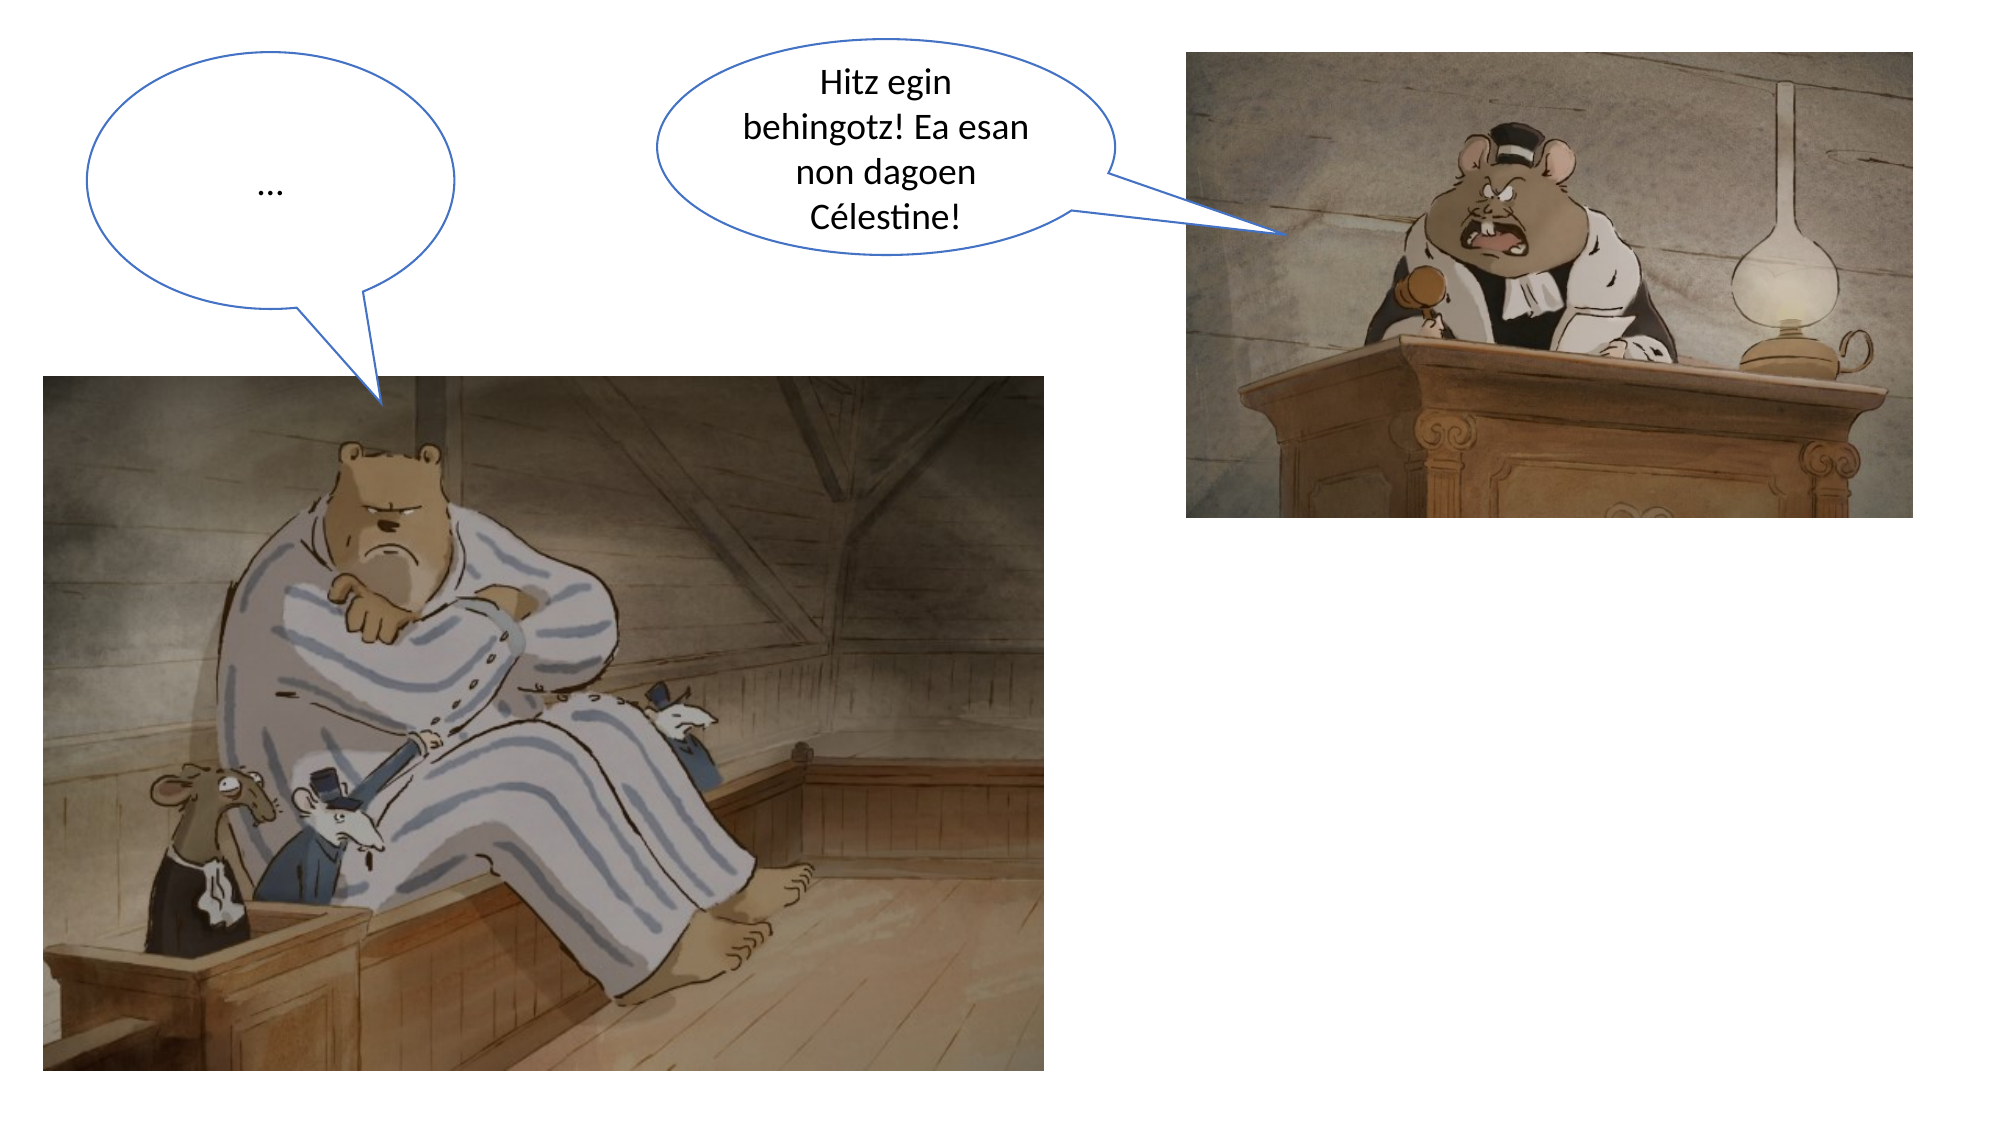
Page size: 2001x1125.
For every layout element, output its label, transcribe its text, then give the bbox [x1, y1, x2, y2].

picture [43, 376, 1044, 1071]
text_box … [86, 52, 455, 404]
picture [1186, 52, 1913, 518]
text_box Hitz egin behingotz! Ea esan non dagoen Célestine! [657, 39, 1287, 255]
